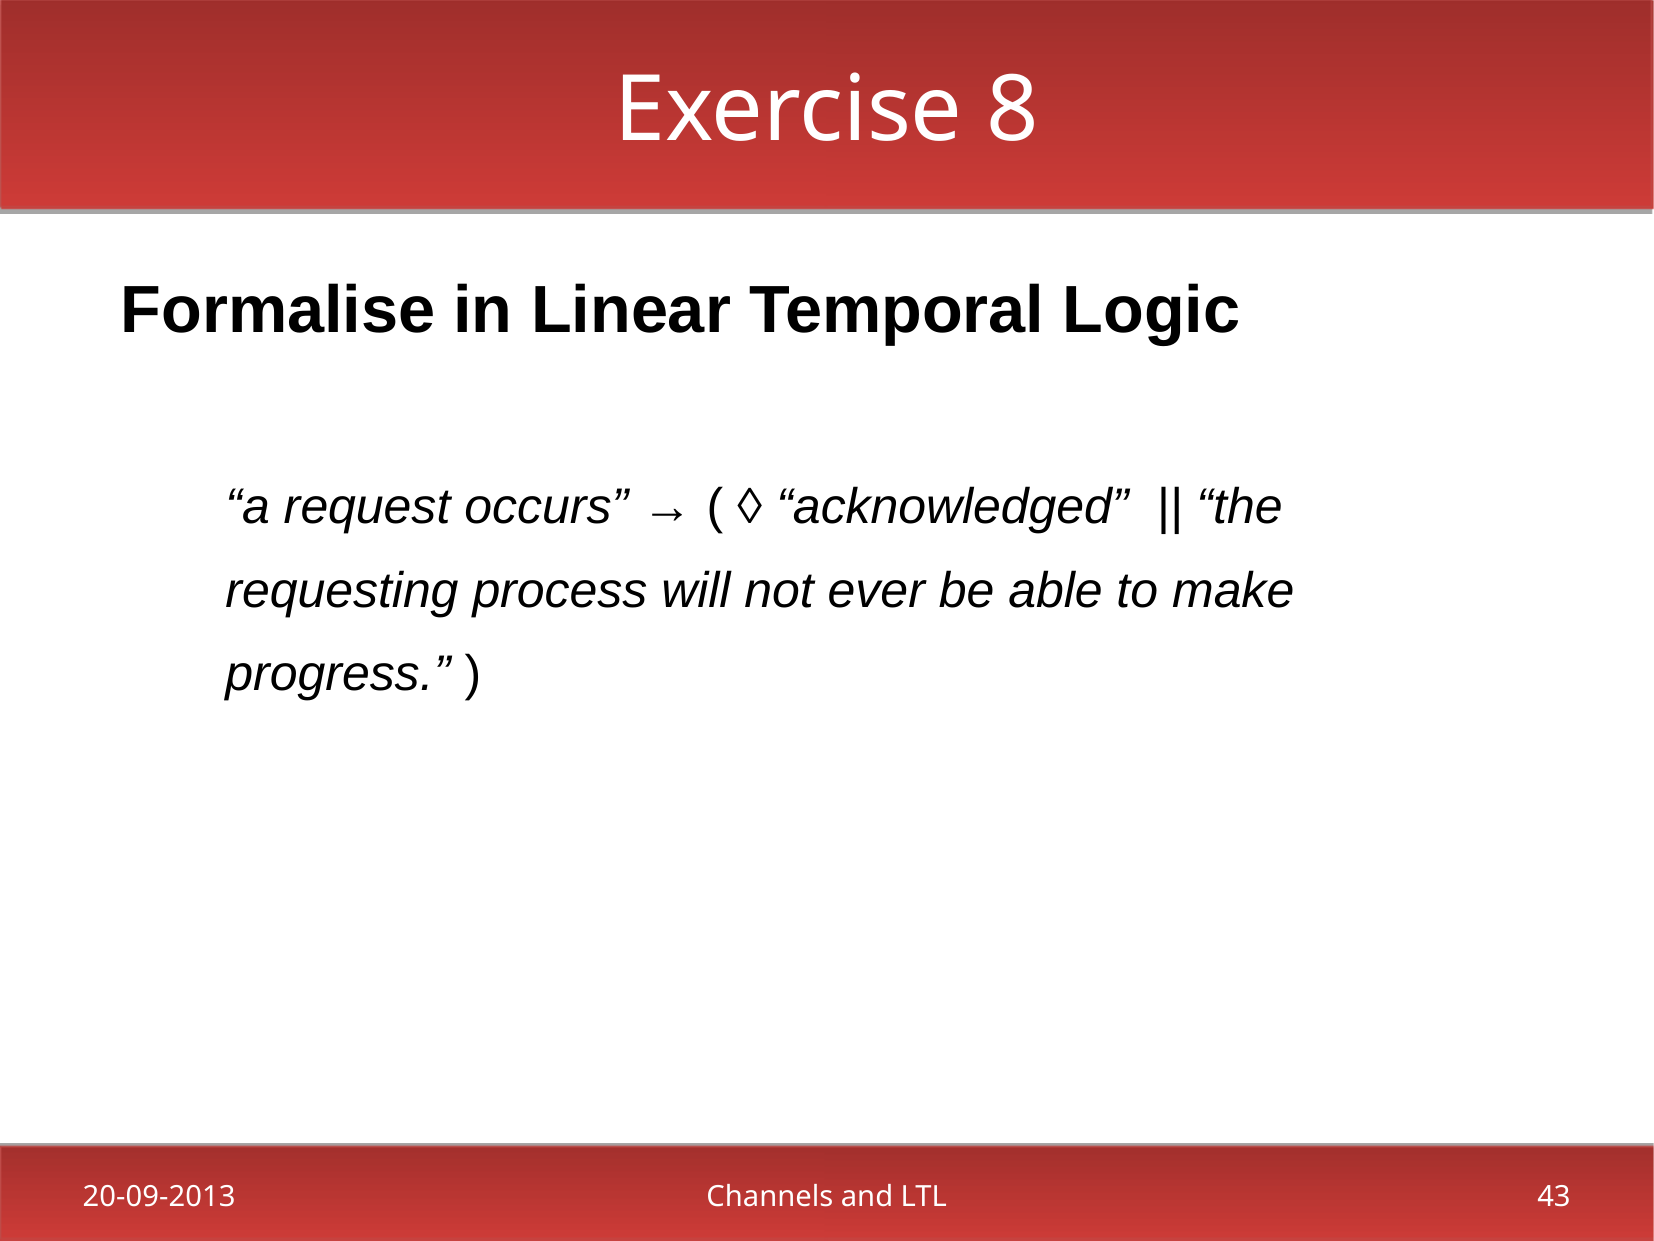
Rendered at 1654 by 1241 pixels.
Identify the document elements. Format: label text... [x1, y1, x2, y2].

text_box “a request occurs” → ( ◊ “acknowledged” || “the requesting process will not ever be able to make progress.” ) [210, 442, 1444, 681]
text_box Formalise in Linear Temporal Logic [105, 264, 1259, 355]
title Exercise 8 [59, 31, 1595, 178]
picture [0, 1143, 1654, 1241]
picture [0, 0, 1654, 214]
